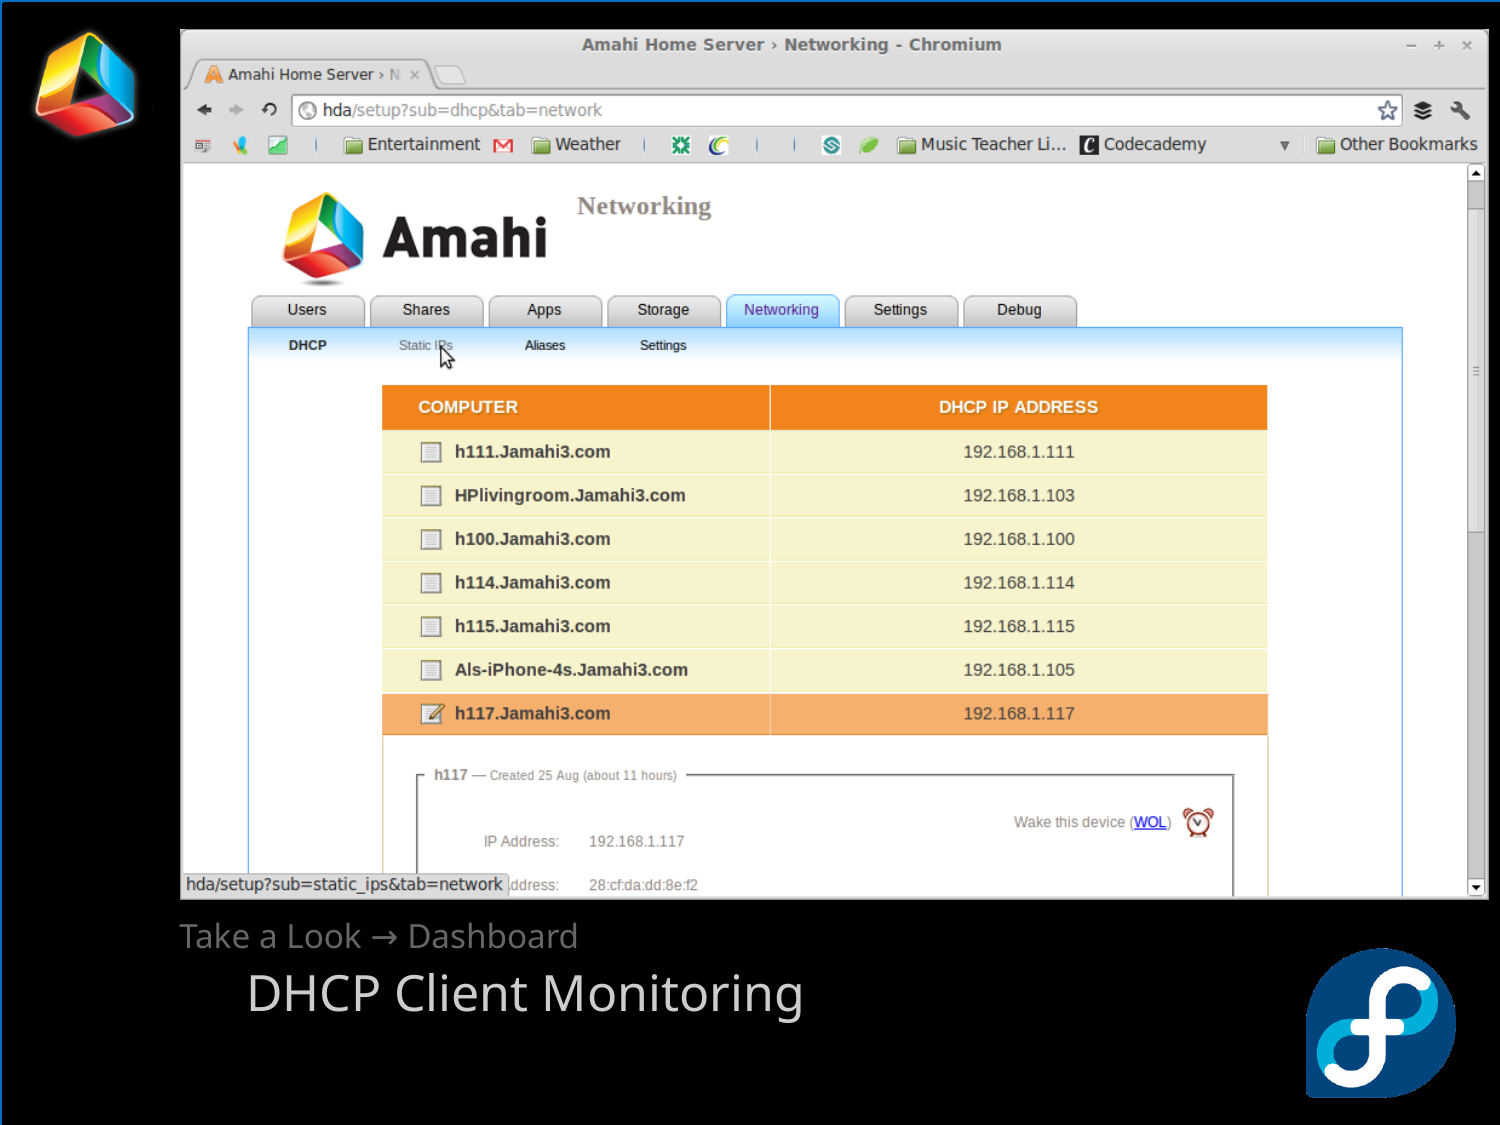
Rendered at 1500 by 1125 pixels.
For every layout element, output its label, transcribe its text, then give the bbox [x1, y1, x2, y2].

picture [9, 26, 153, 158]
picture [180, 29, 1489, 901]
text_box [0, 0, 1500, 1125]
text_box Take a Look → Dashboard DHCP Client Monitoring [156, 905, 1207, 1061]
picture [1306, 948, 1456, 1099]
